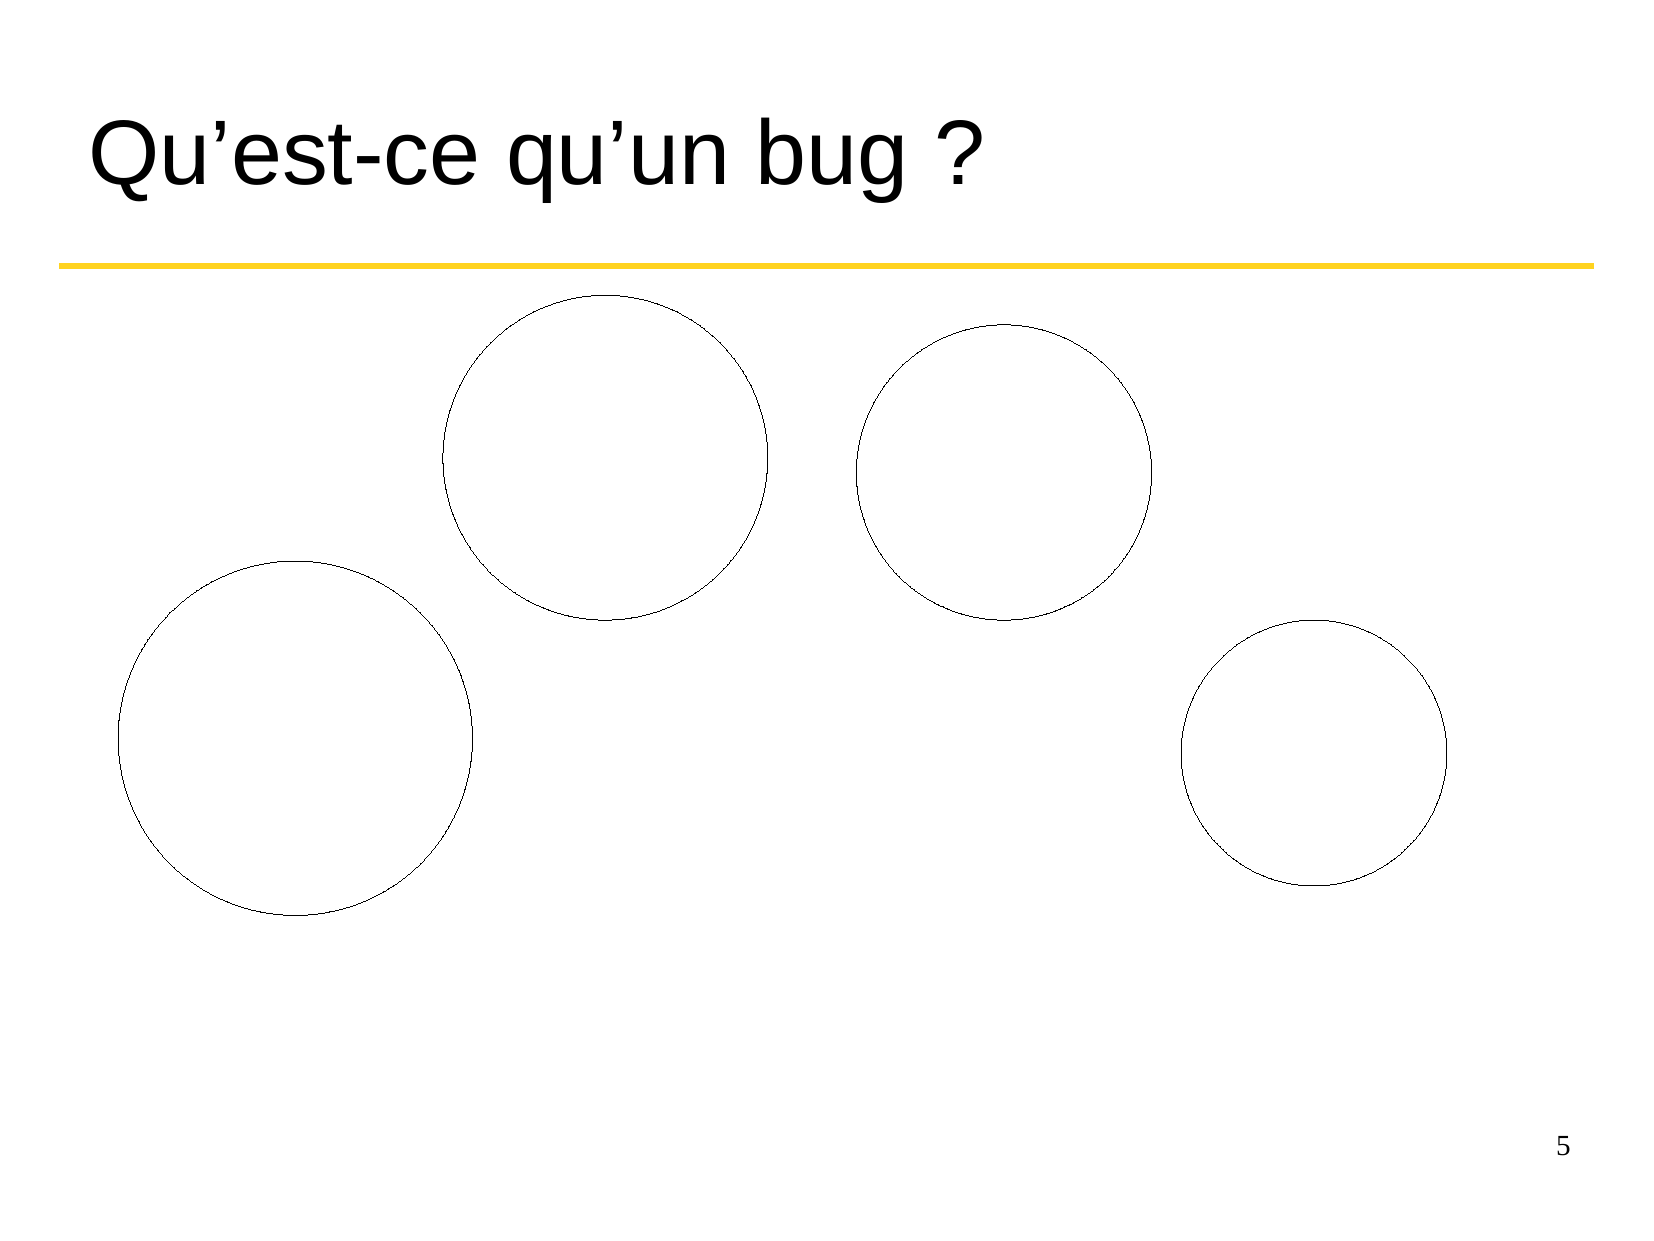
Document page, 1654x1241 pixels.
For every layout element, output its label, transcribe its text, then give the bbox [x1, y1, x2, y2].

title Qu’est-ce qu’un bug ? [88, 49, 1571, 257]
